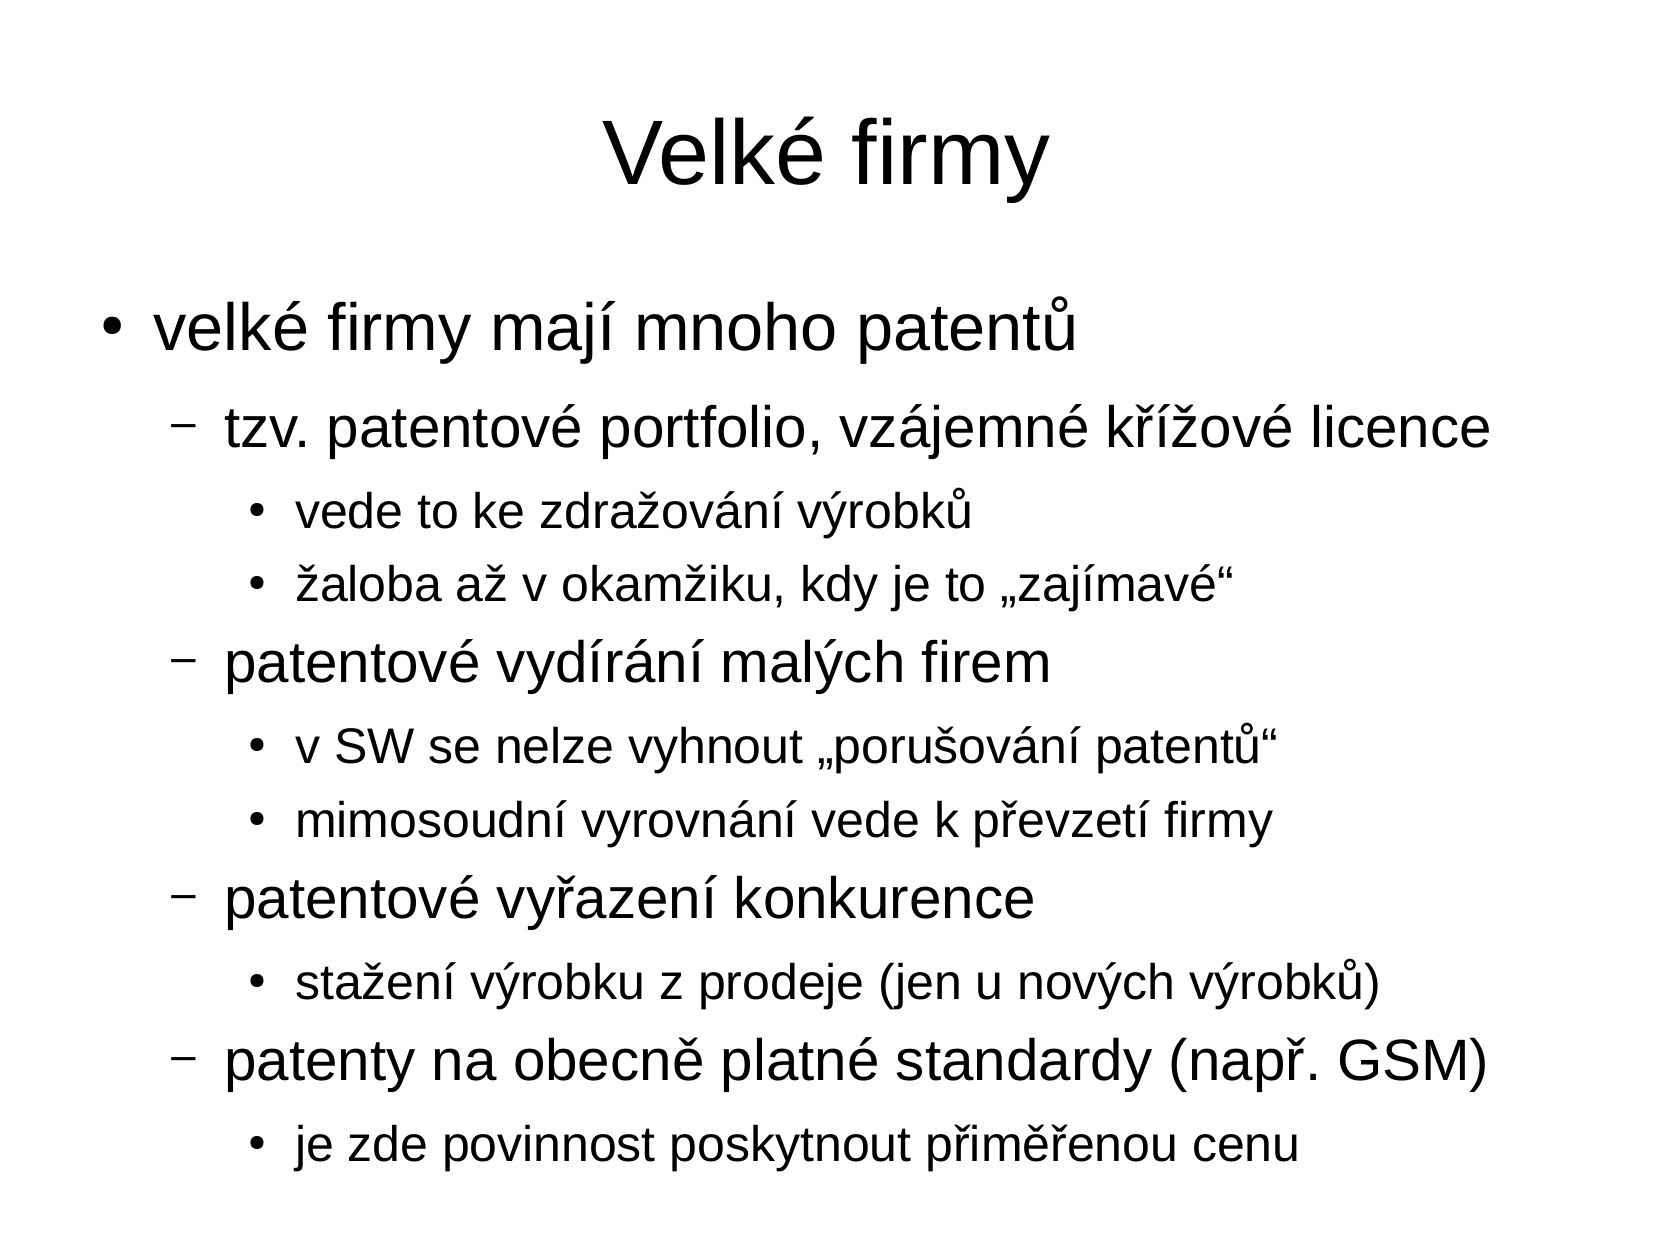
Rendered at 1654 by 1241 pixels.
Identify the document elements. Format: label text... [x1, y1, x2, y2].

title Velké firmy [82, 49, 1571, 257]
list velké firmy mají mnoho patentů tzv. patentové portfolio, vzájemné křížové licence vede to ke zdražování výrobků žaloba až v okamžiku, kdy je to „zajímavé“ patentové vydírání malých firem v SW se nelze vyhnout „porušování patentů“ mimosoudní vyrovnání vede k převzetí firmy patentové vyřazení konkurence stažení výrobku z prodeje (jen u nových výrobků) patenty na obecně platné standardy (např. GSM) je zde povinnost poskytnout přiměřenou cenu [82, 290, 1538, 1182]
